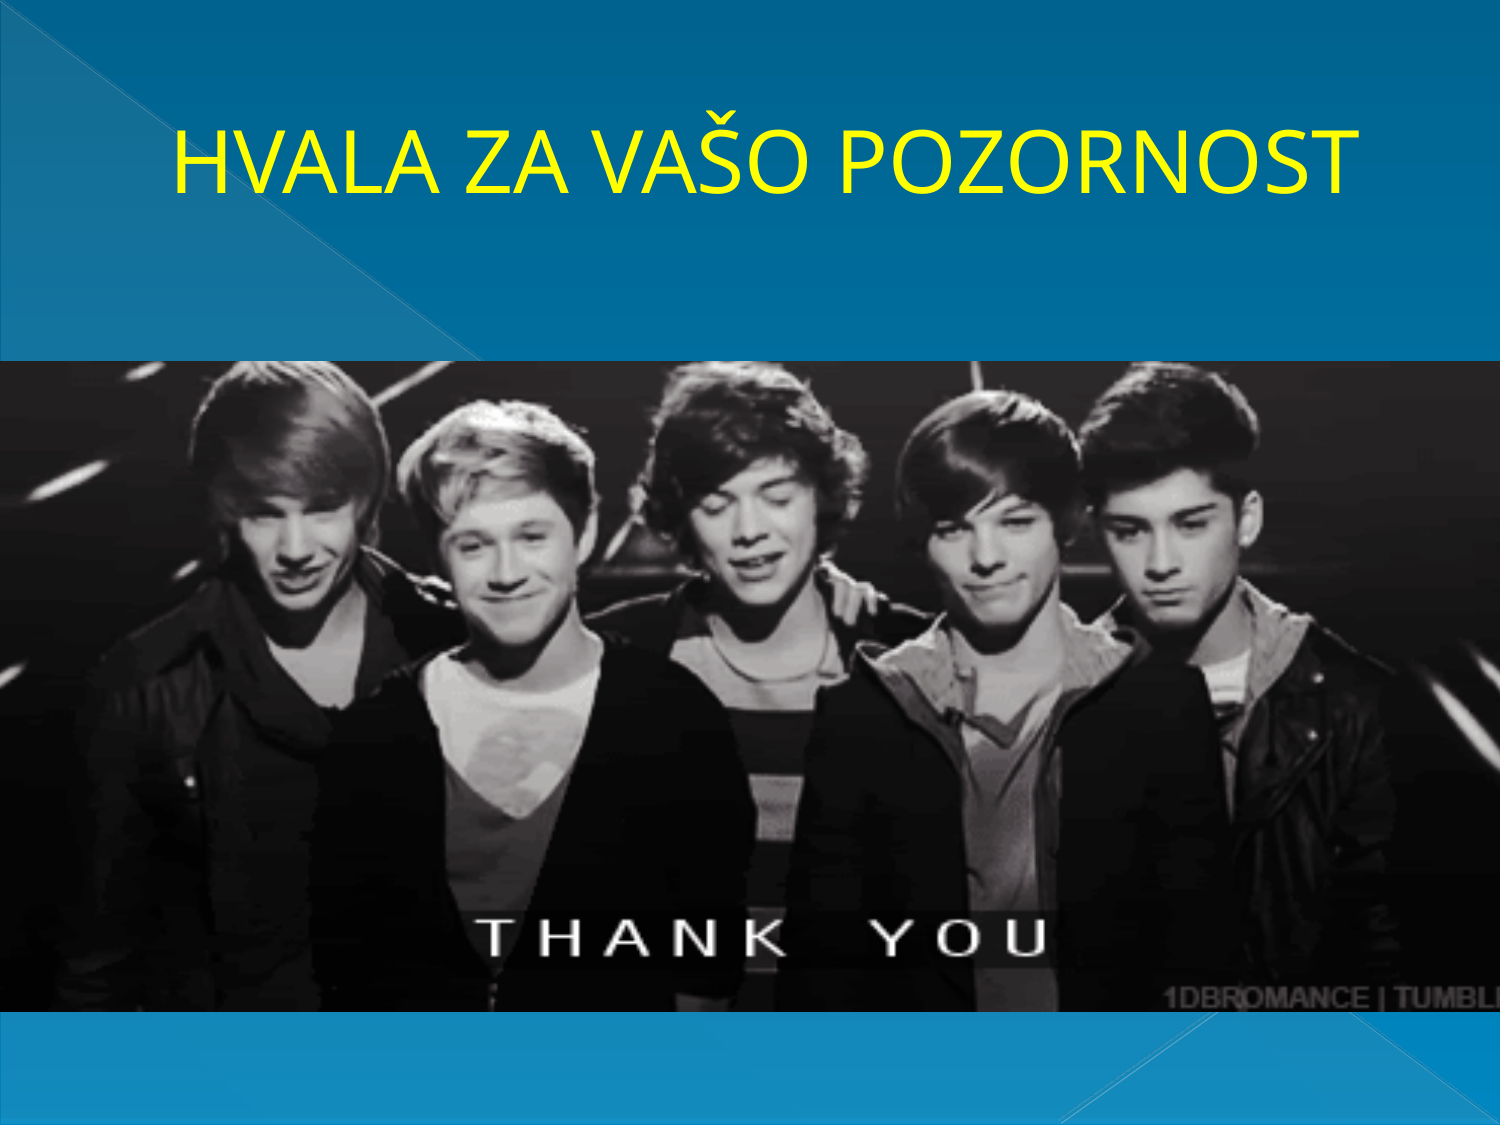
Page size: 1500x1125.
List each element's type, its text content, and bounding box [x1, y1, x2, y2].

title HVALA ZA VAŠO POZORNOST [75, 43, 1425, 274]
picture [0, 361, 1500, 1012]
